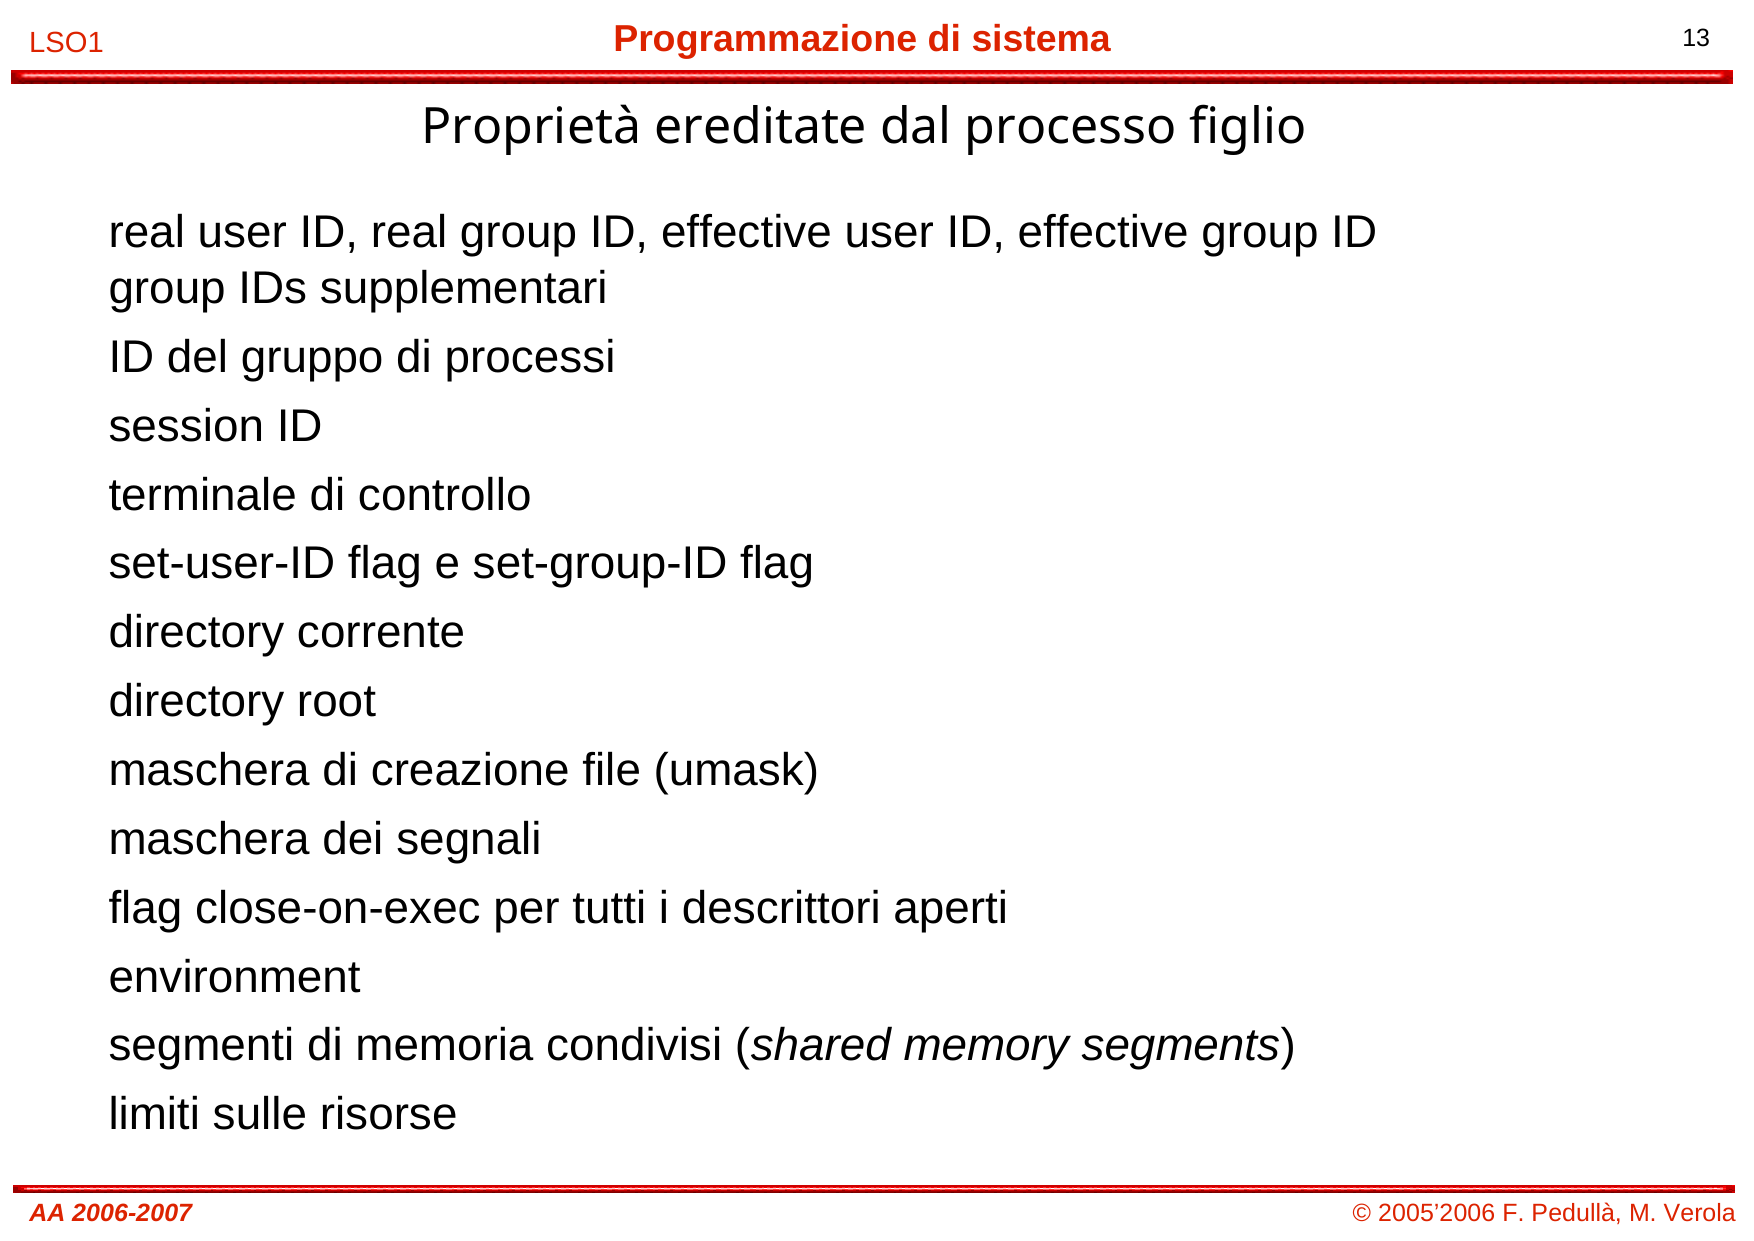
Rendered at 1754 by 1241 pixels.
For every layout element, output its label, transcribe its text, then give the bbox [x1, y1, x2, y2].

picture [13, 1185, 1735, 1193]
title Proprietà ereditate dal processo figlio [330, 78, 1399, 174]
list real user ID, real group ID, effective user ID, effective group ID group IDs supplementari ID del gruppo di processi session ID terminale di controllo set-user-ID flag e set-group-ID flag directory corrente directory root maschera di creazione file (umask) maschera dei segnali flag close-on-exec per tutti i descrittori aperti environment segmenti di memoria condivisi (shared memory segments) limiti sulle risorse [58, 194, 1696, 1144]
picture [11, 70, 1733, 84]
